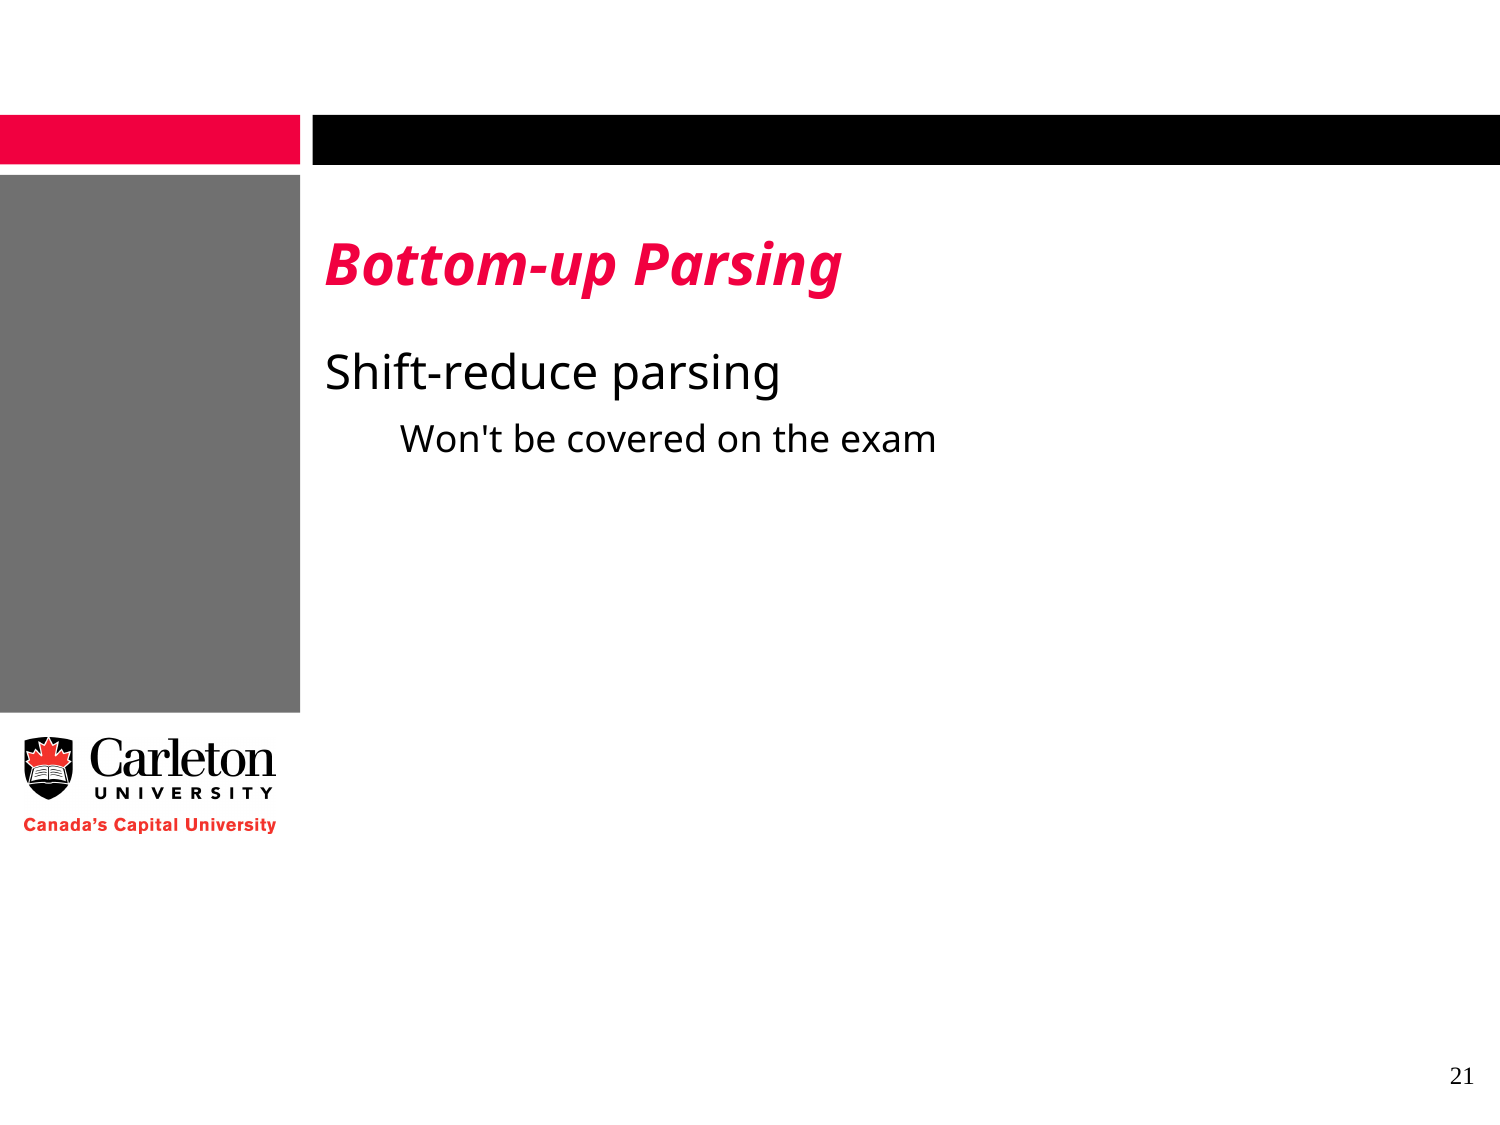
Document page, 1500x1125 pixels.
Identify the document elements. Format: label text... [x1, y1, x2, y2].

picture [24, 737, 276, 834]
title Bottom-up Parsing [324, 194, 1450, 324]
list Shift-reduce parsing Won't be covered on the exam [324, 324, 1450, 1036]
